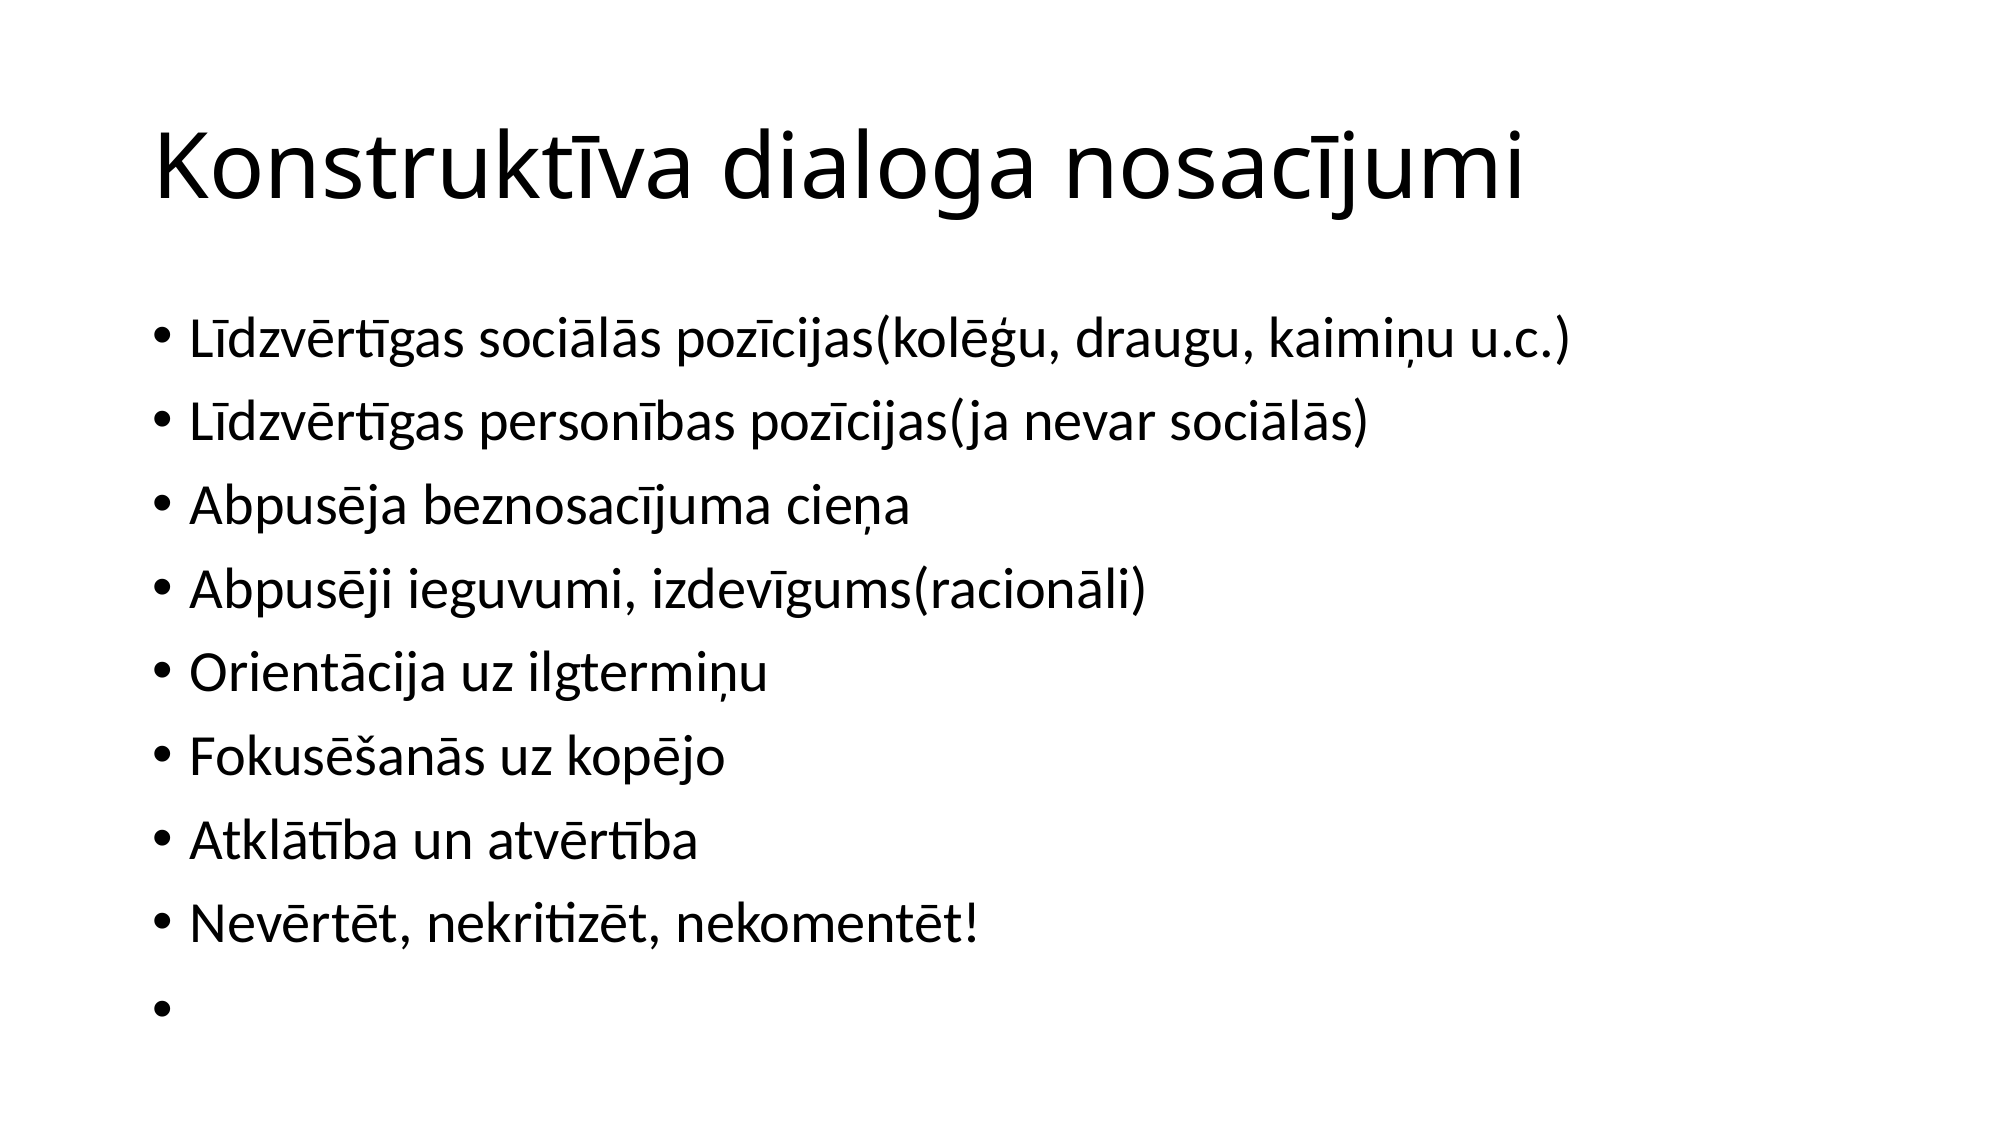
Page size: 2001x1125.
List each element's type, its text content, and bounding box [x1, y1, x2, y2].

list Līdzvērtīgas sociālās pozīcijas(kolēģu, draugu, kaimiņu u.c.) Līdzvērtīgas personības pozīcijas(ja nevar sociālās) Abpusēja beznosacījuma cieņa Abpusēji ieguvumi, izdevīgums(racionāli) Orientācija uz ilgtermiņu Fokusēšanās uz kopējo Atklātība un atvērtība Nevērtēt, nekritizēt, nekomentēt! [137, 299, 1863, 1014]
title Konstruktīva dialoga nosacījumi [137, 59, 1863, 278]
